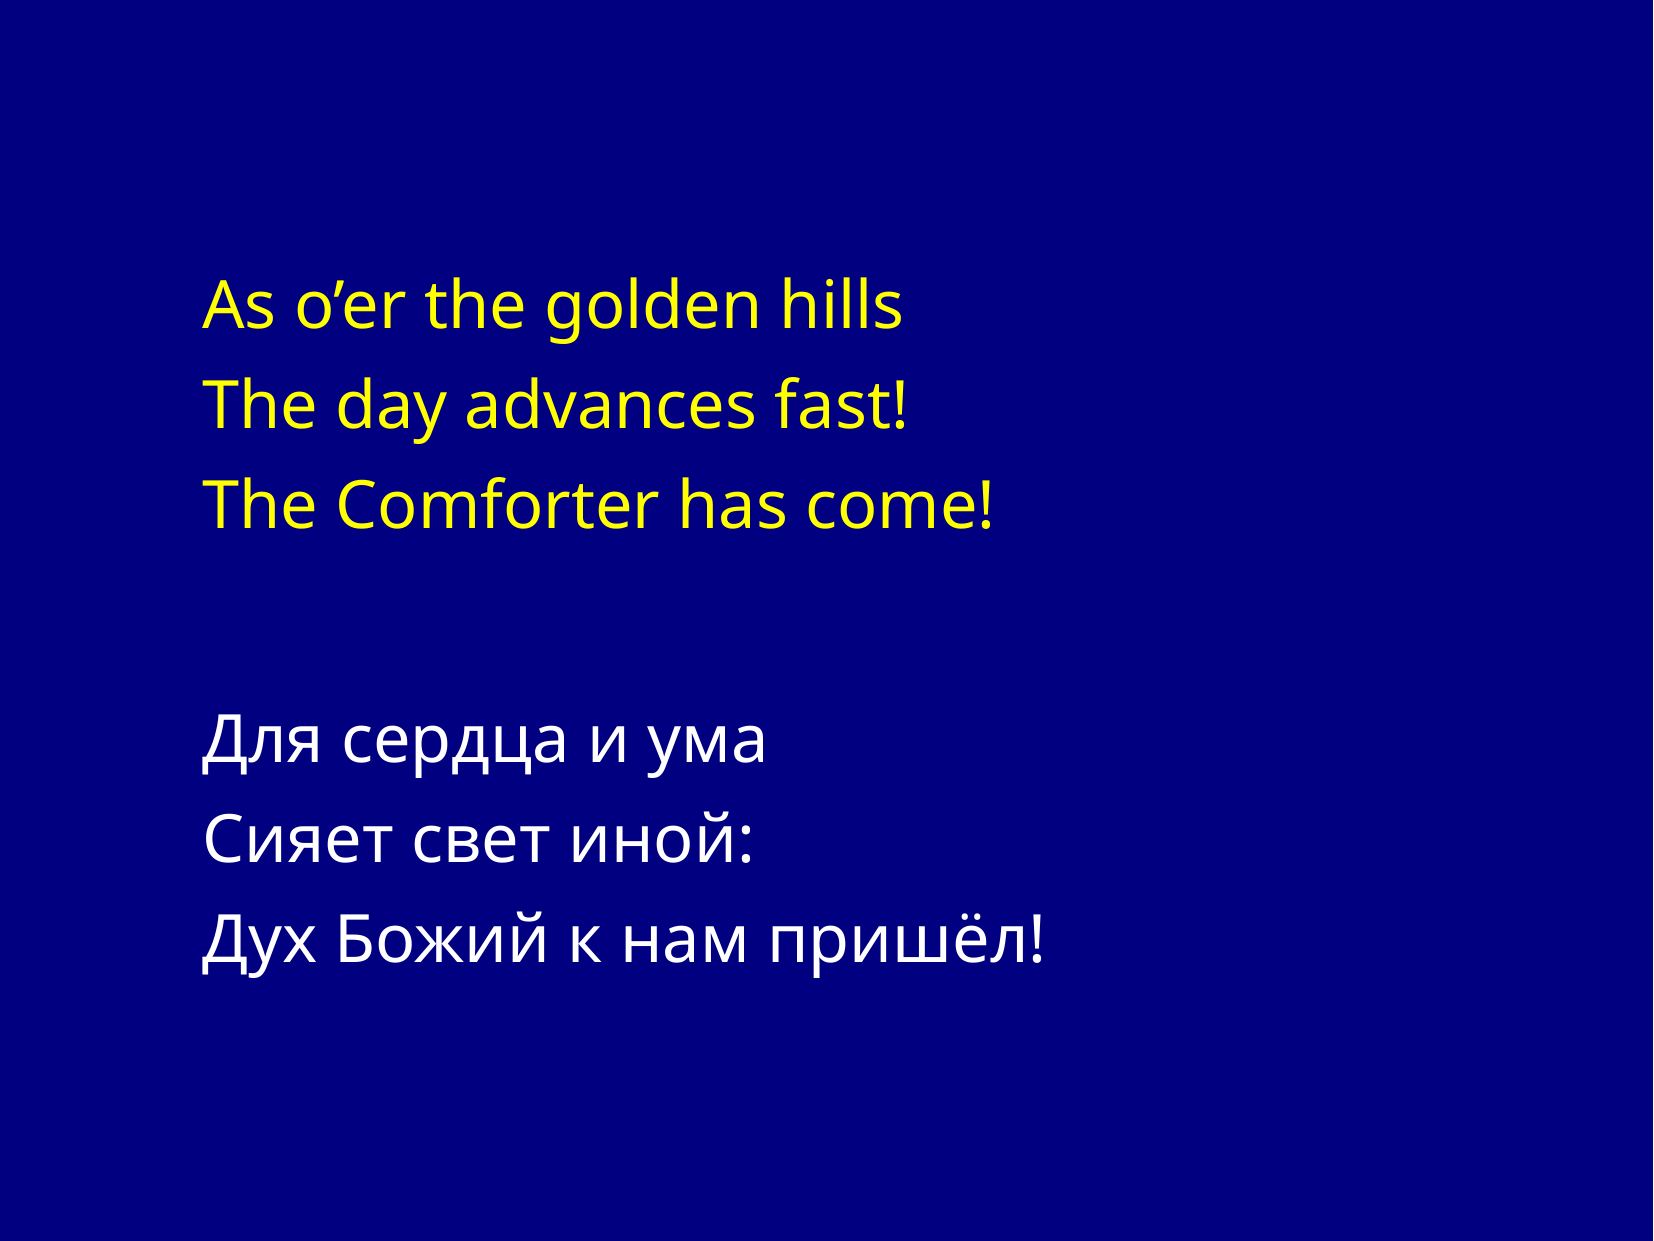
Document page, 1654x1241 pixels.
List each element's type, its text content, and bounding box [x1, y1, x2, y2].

text_box As o’er the golden hills The day advances fast! The Comforter has come! [75, 150, 1576, 638]
text_box Для сердца и ума Сияет свет иной: Дух Божий к нам пришёл! [75, 675, 1576, 1163]
